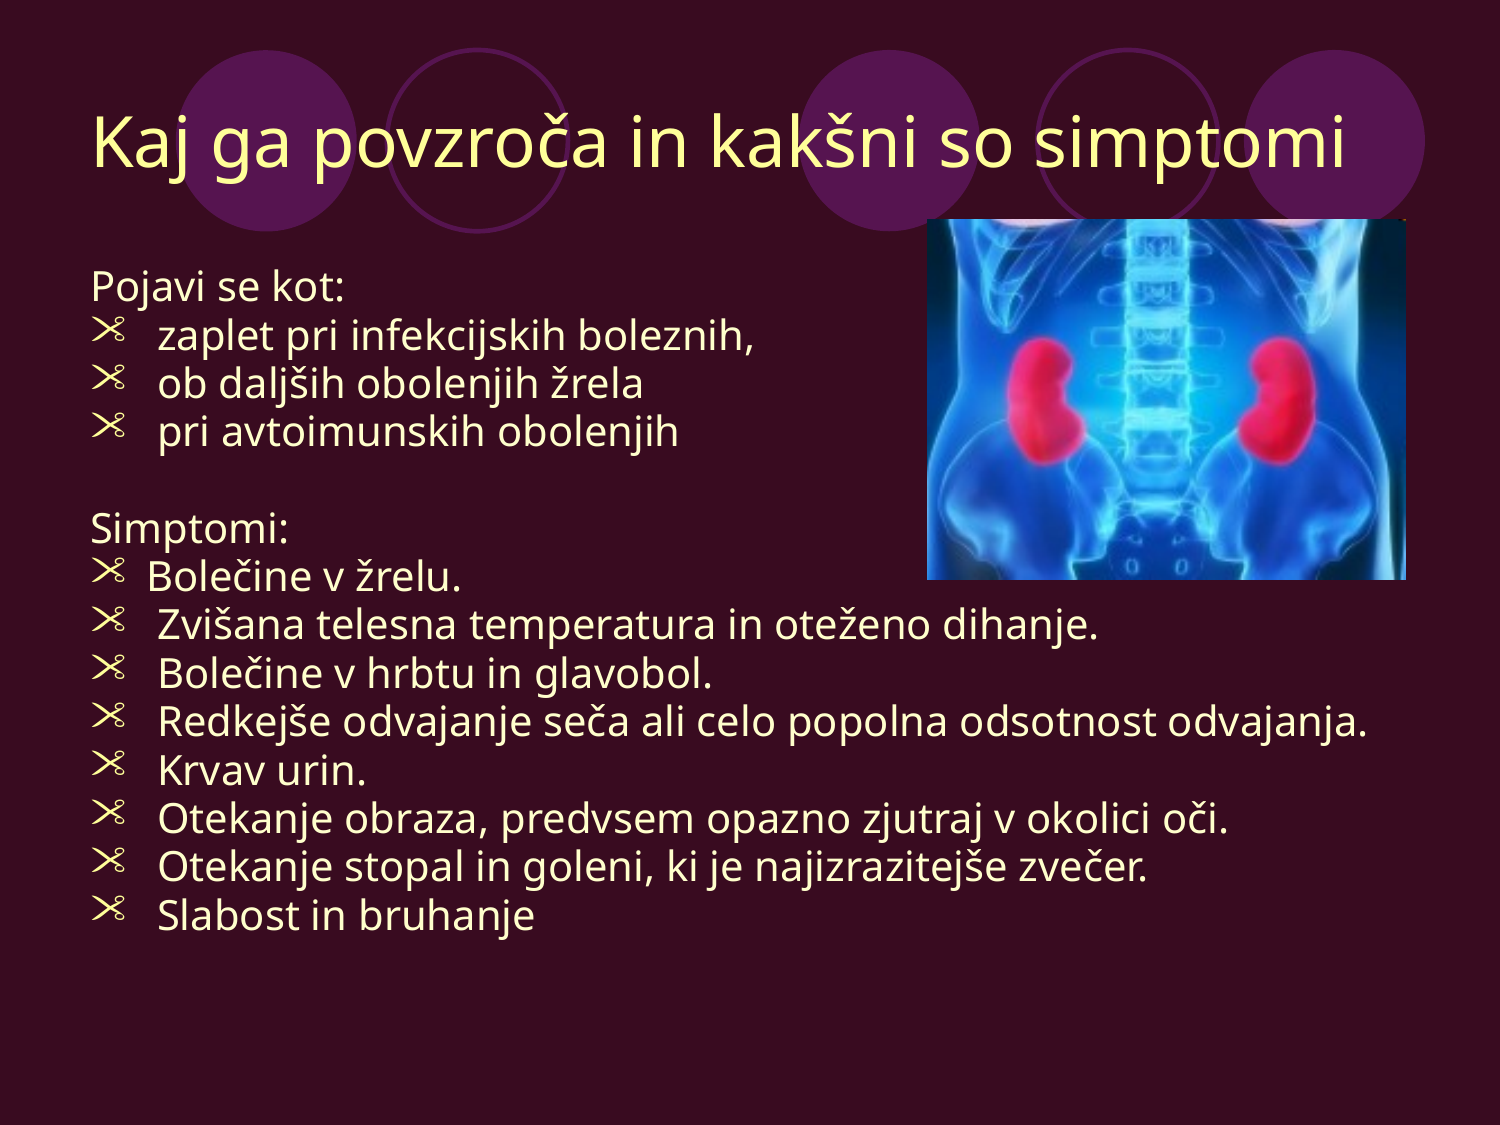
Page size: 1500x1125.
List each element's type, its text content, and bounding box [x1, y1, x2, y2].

picture [927, 219, 1406, 580]
list Pojavi se kot: zaplet pri infekcijskih boleznih, ob daljših obolenjih žrela pri avtoimunskih obolenjih Simptomi: Bolečine v žrelu. Zvišana telesna temperatura in oteženo dihanje. Bolečine v hrbtu in glavobol. Redkejše odvajanje seča ali celo popolna odsotnost odvajanja. Krvav urin. Otekanje obraza, predvsem opazno zjutraj v okolici oči. Otekanje stopal in goleni, ki je najizrazitejše zvečer. Slabost in bruhanje [75, 262, 1425, 1006]
title Kaj ga povzroča in kakšni so simptomi [75, 45, 1425, 233]
